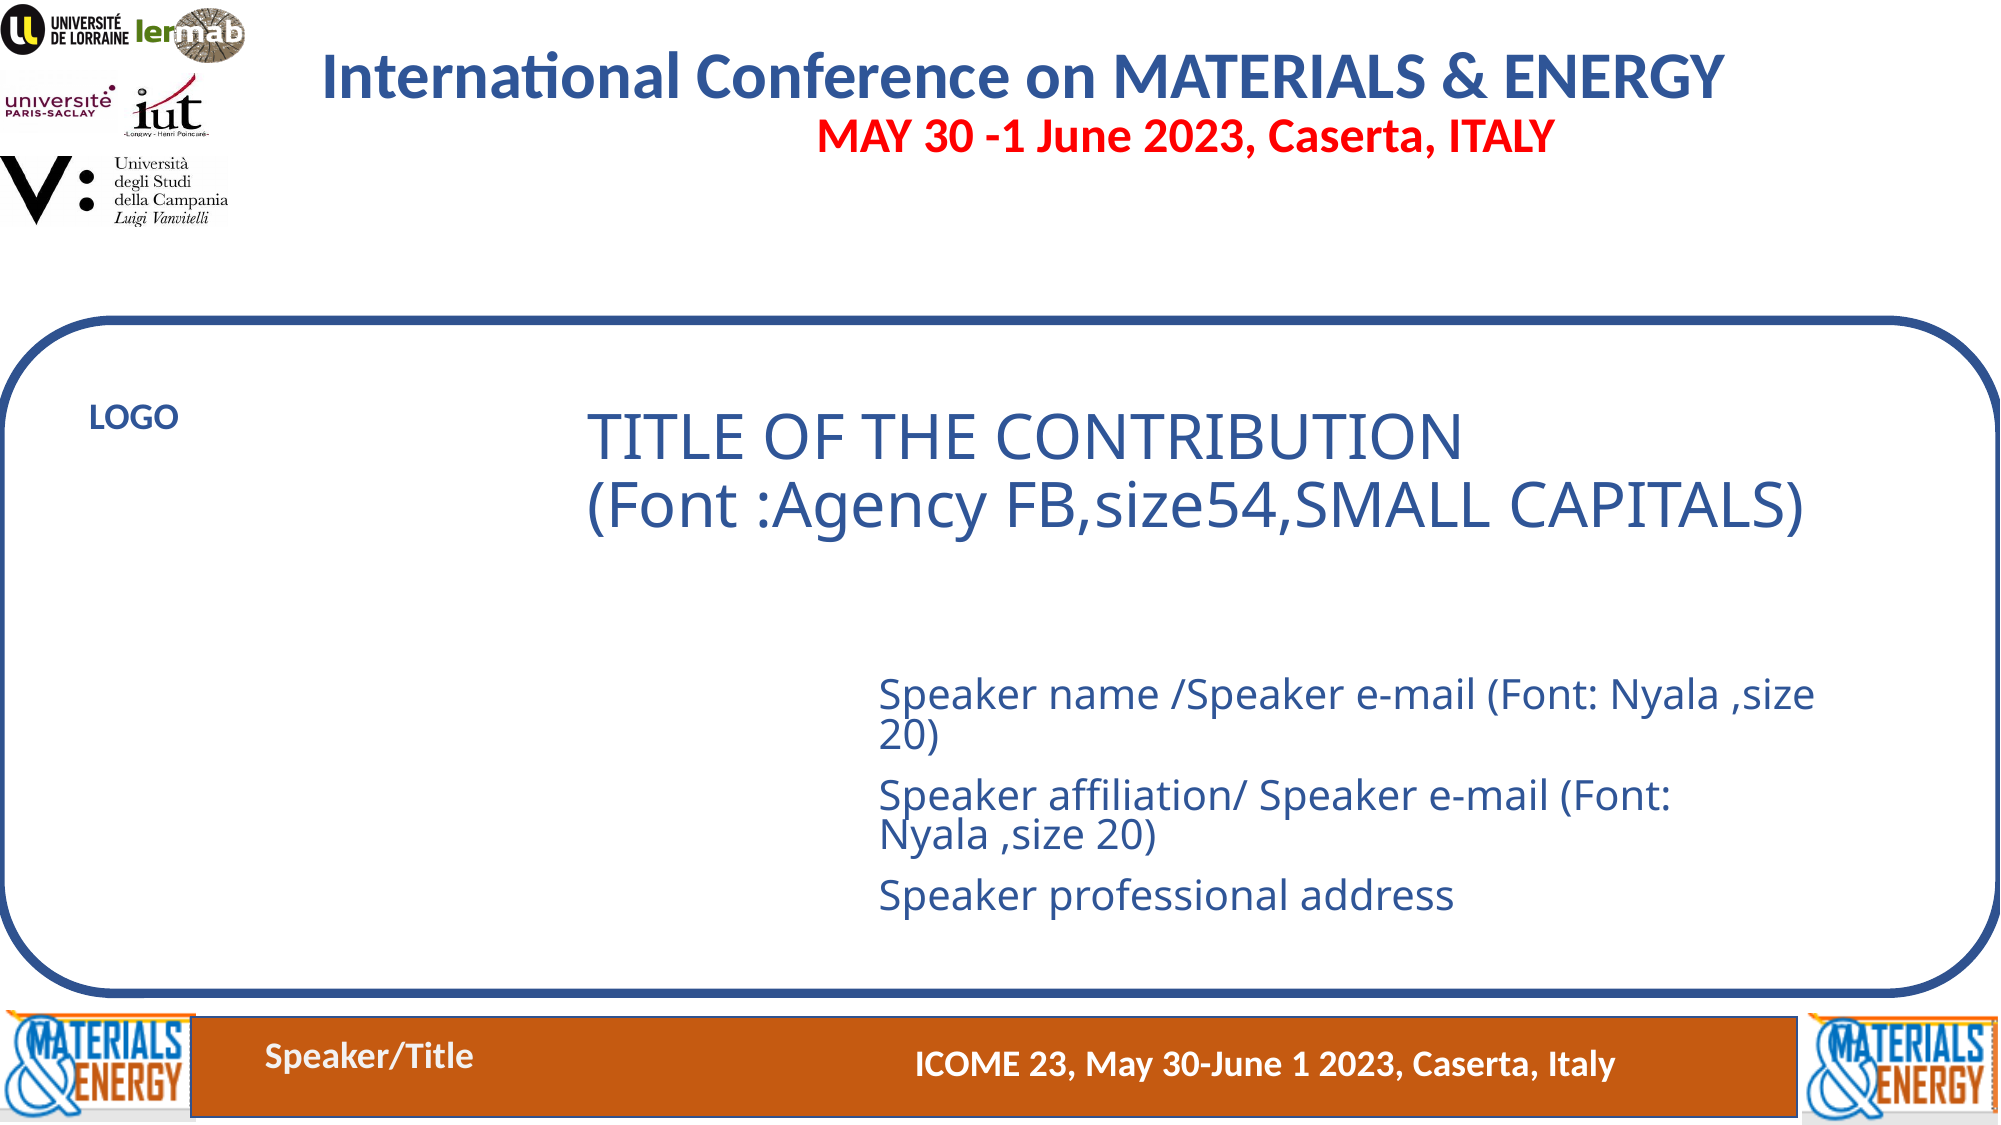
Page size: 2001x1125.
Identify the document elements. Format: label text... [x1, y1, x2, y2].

text_box Speaker/Title [249, 1032, 526, 1094]
title TITLE OF THE CONTRIBUTION (Font :Agency FB,size54,SMALL CAPITALS) [572, 360, 1835, 550]
text_box International Conference on MATERIALS & ENERGY MAY 30 -1 June 2023, Caserta, ITALY [306, 40, 1887, 200]
subtitle Speaker name /Speaker e-mail (Font: Nyala ,size 20) Speaker affiliation/ Speaker e-mail (Font: Nyala ,size 20) Speaker professional address [863, 669, 1869, 942]
text_box ICOME 23, May 30-June 1 2023, Caserta, Italy [191, 1016, 1797, 1117]
text_box LOGO [74, 393, 225, 455]
